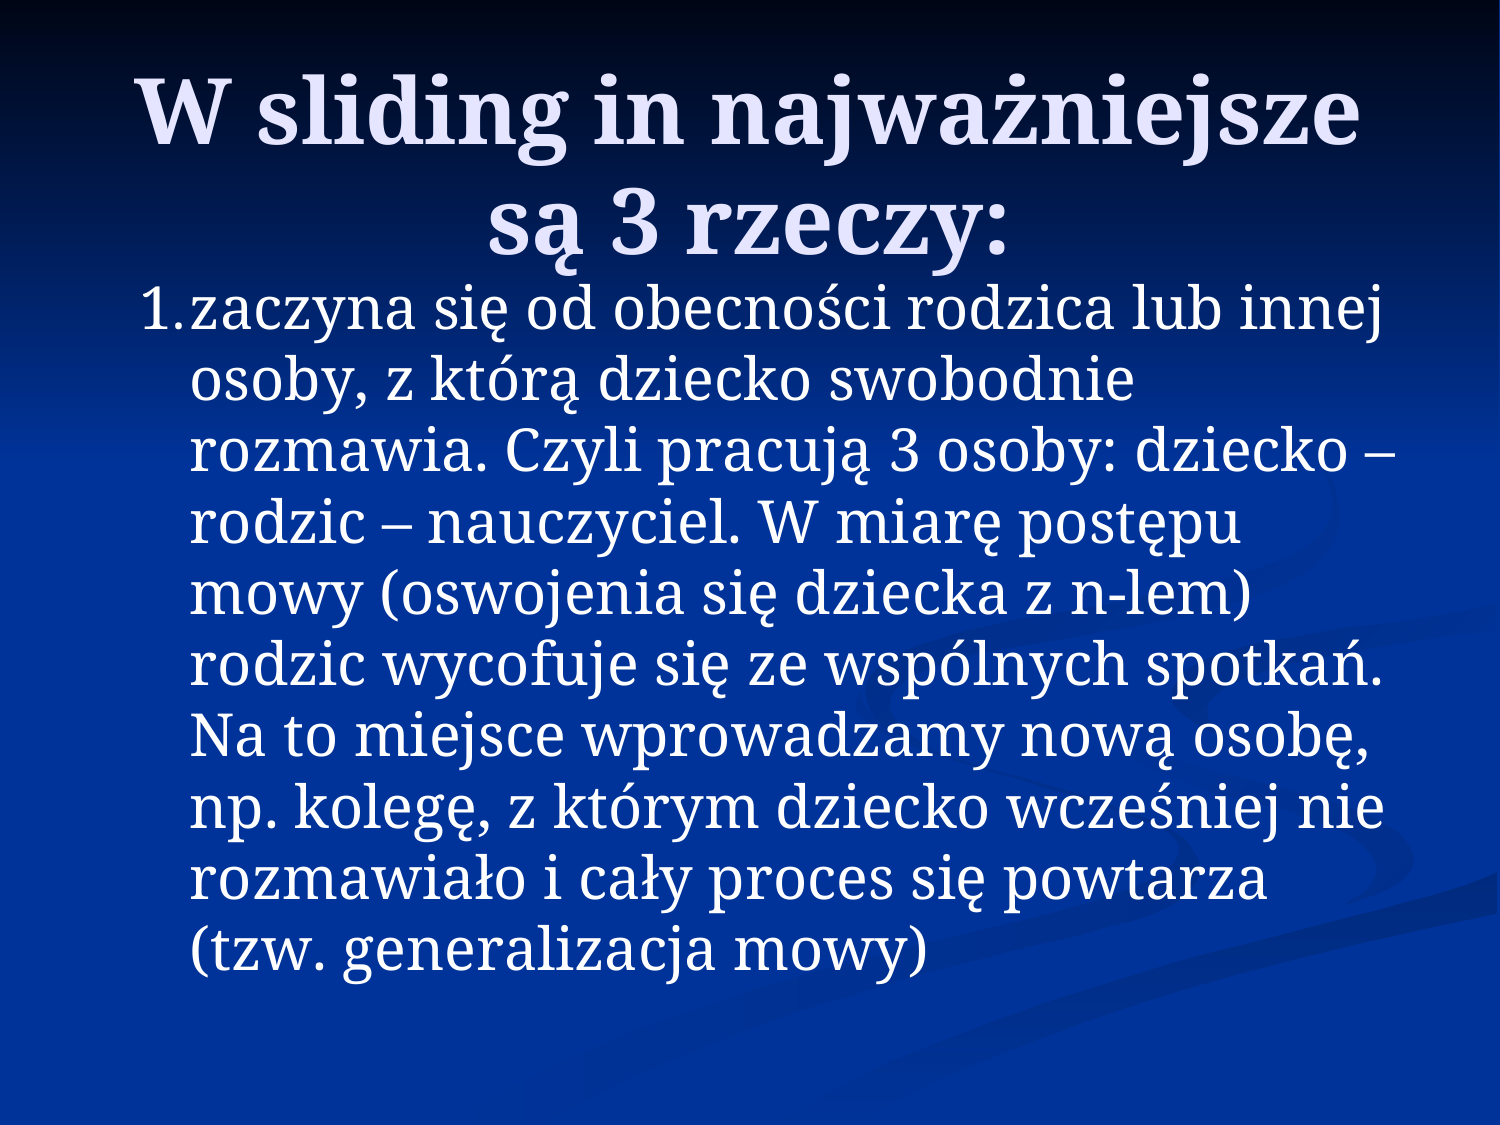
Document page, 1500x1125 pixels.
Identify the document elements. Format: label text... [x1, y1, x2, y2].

title W sliding in najważniejsze są 3 rzeczy: [75, 45, 1425, 186]
list 1. zaczyna się od obecności rodzica lub innej osoby, z którą dziecko swobodnie rozmawia. Czyli pracują 3 osoby: dziecko – rodzic – nauczyciel. W miarę postępu mowy (oswojenia się dziecka z n-lem) rodzic wycofuje się ze wspólnych spotkań. Na to miejsce wprowadzamy nową osobę, np. kolegę, z którym dziecko wcześniej nie rozmawiało i cały proces się powtarza (tzw. generalizacja mowy) [75, 262, 1425, 1005]
